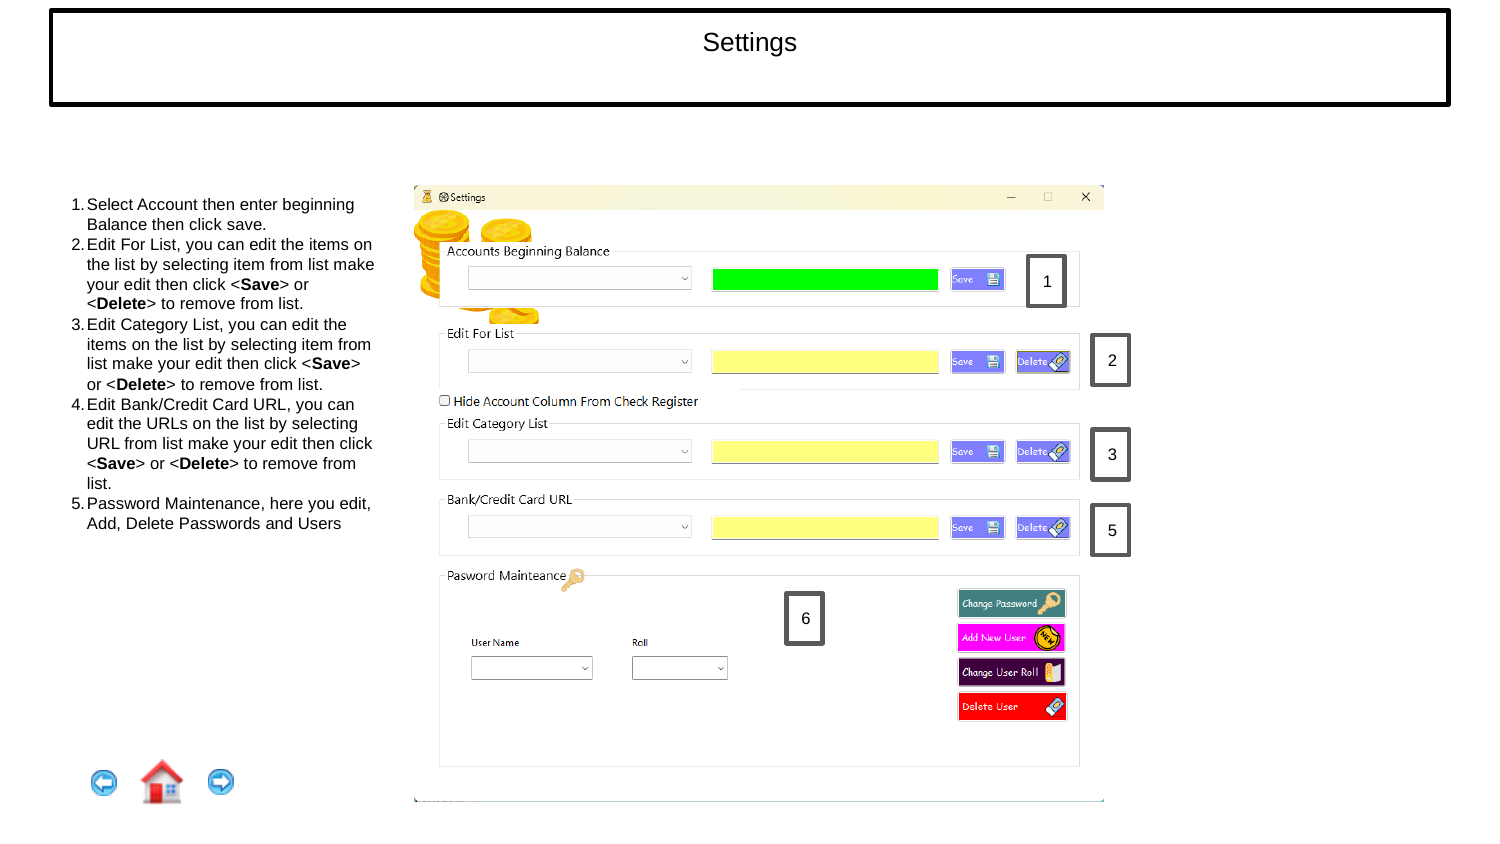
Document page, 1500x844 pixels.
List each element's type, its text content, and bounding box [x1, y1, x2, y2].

picture [208, 769, 234, 795]
text_box 6 [786, 593, 823, 644]
text_box 2 [1092, 335, 1130, 385]
text_box 1 [1027, 256, 1065, 307]
text_box Select Account then enter beginning Balance then click save. Edit For List, you can edit the items on the list by selecting item from list make your edit then click <Save> or <Delete> to remove from list. Edit Category List, you can edit the items on the list by selecting item from list make your edit then click <Save> or <Delete> to remove from list. Edit Bank/Credit Card URL, you can edit the URLs on the list by selecting URL from list make your edit then click <Save> or <Delete> to remove from list. Password Maintenance, here you edit, Add, Delete Passwords and Users [52, 178, 395, 759]
picture [413, 184, 1105, 802]
picture [137, 759, 188, 809]
text_box 3 [1092, 429, 1130, 480]
picture [91, 770, 117, 796]
text_box 5 [1092, 505, 1130, 556]
title Settings [51, 10, 1449, 105]
